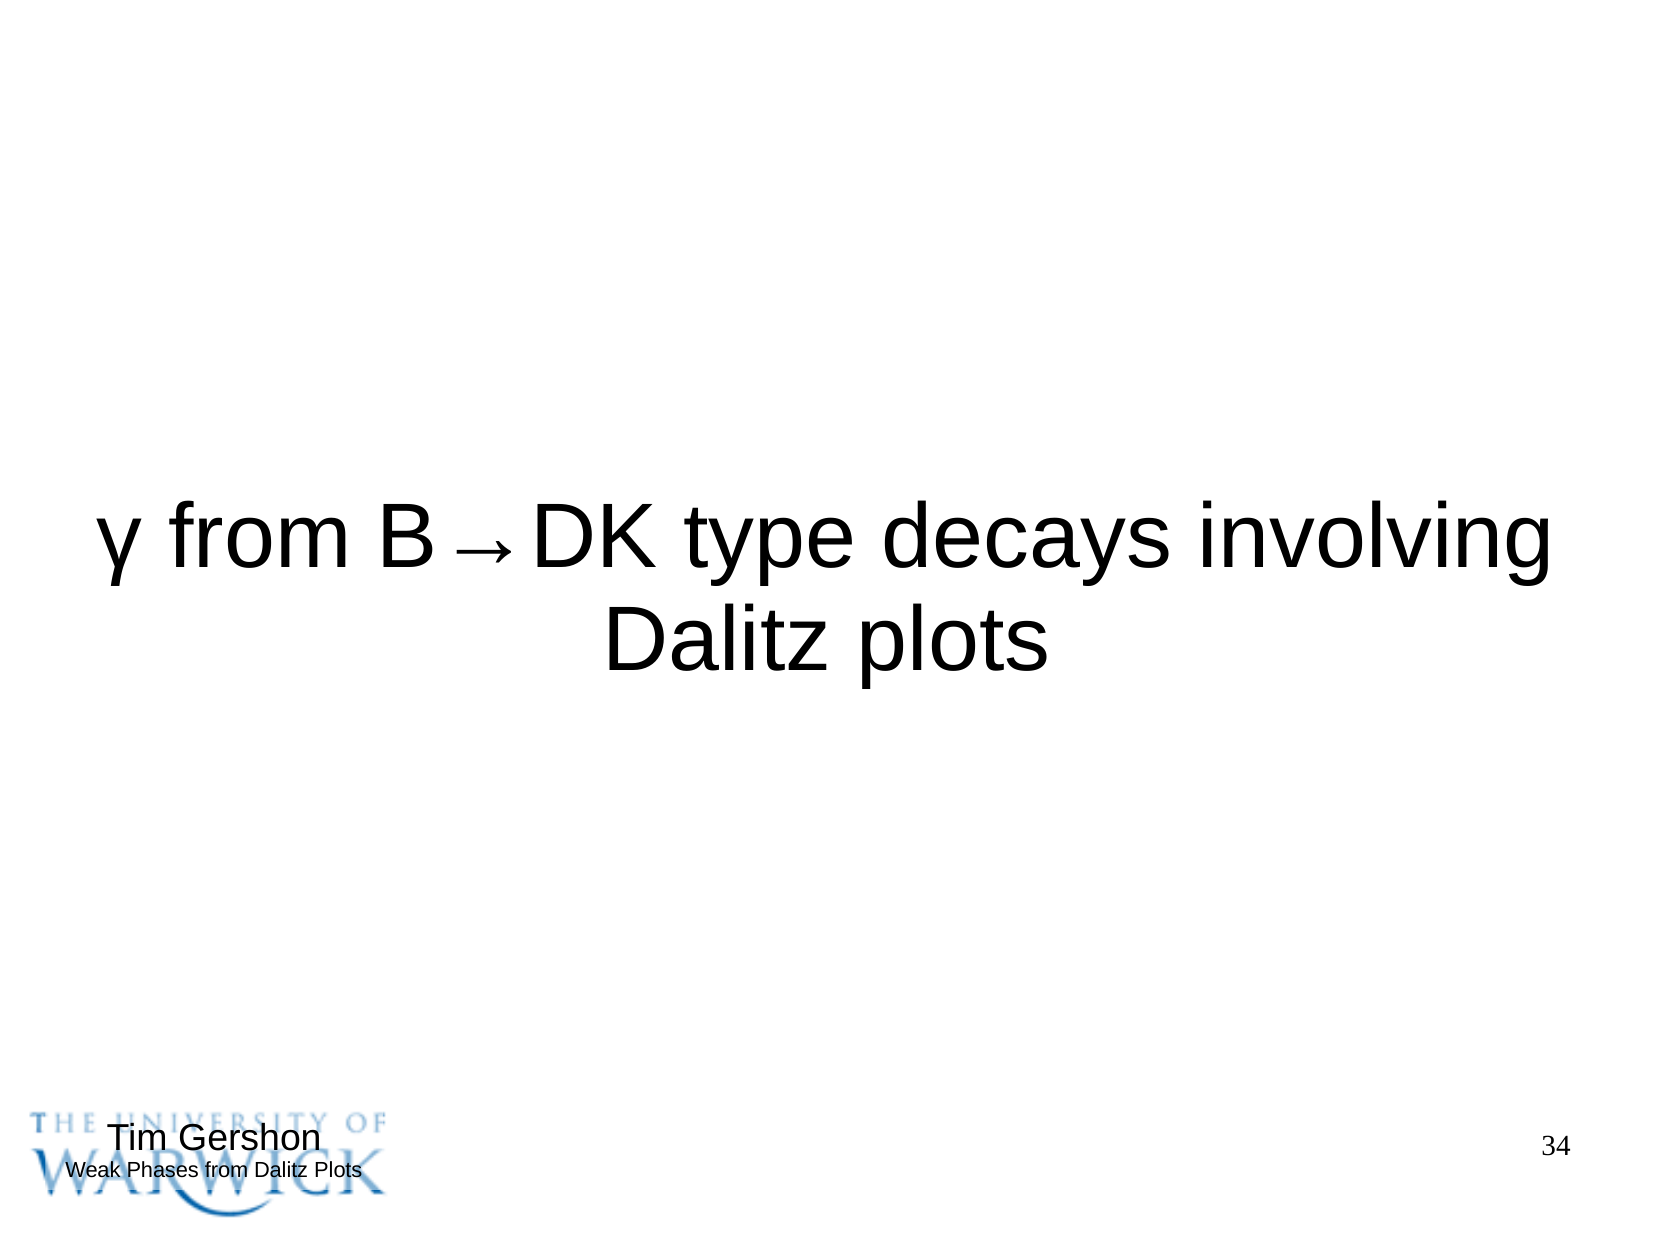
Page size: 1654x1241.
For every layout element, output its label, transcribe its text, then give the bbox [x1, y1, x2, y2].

subtitle γ from B→DK type decays involving Dalitz plots [82, 185, 1571, 990]
text_box Tim Gershon Weak Phases from Dalitz Plots [45, 1108, 383, 1190]
picture [19, 1106, 406, 1232]
